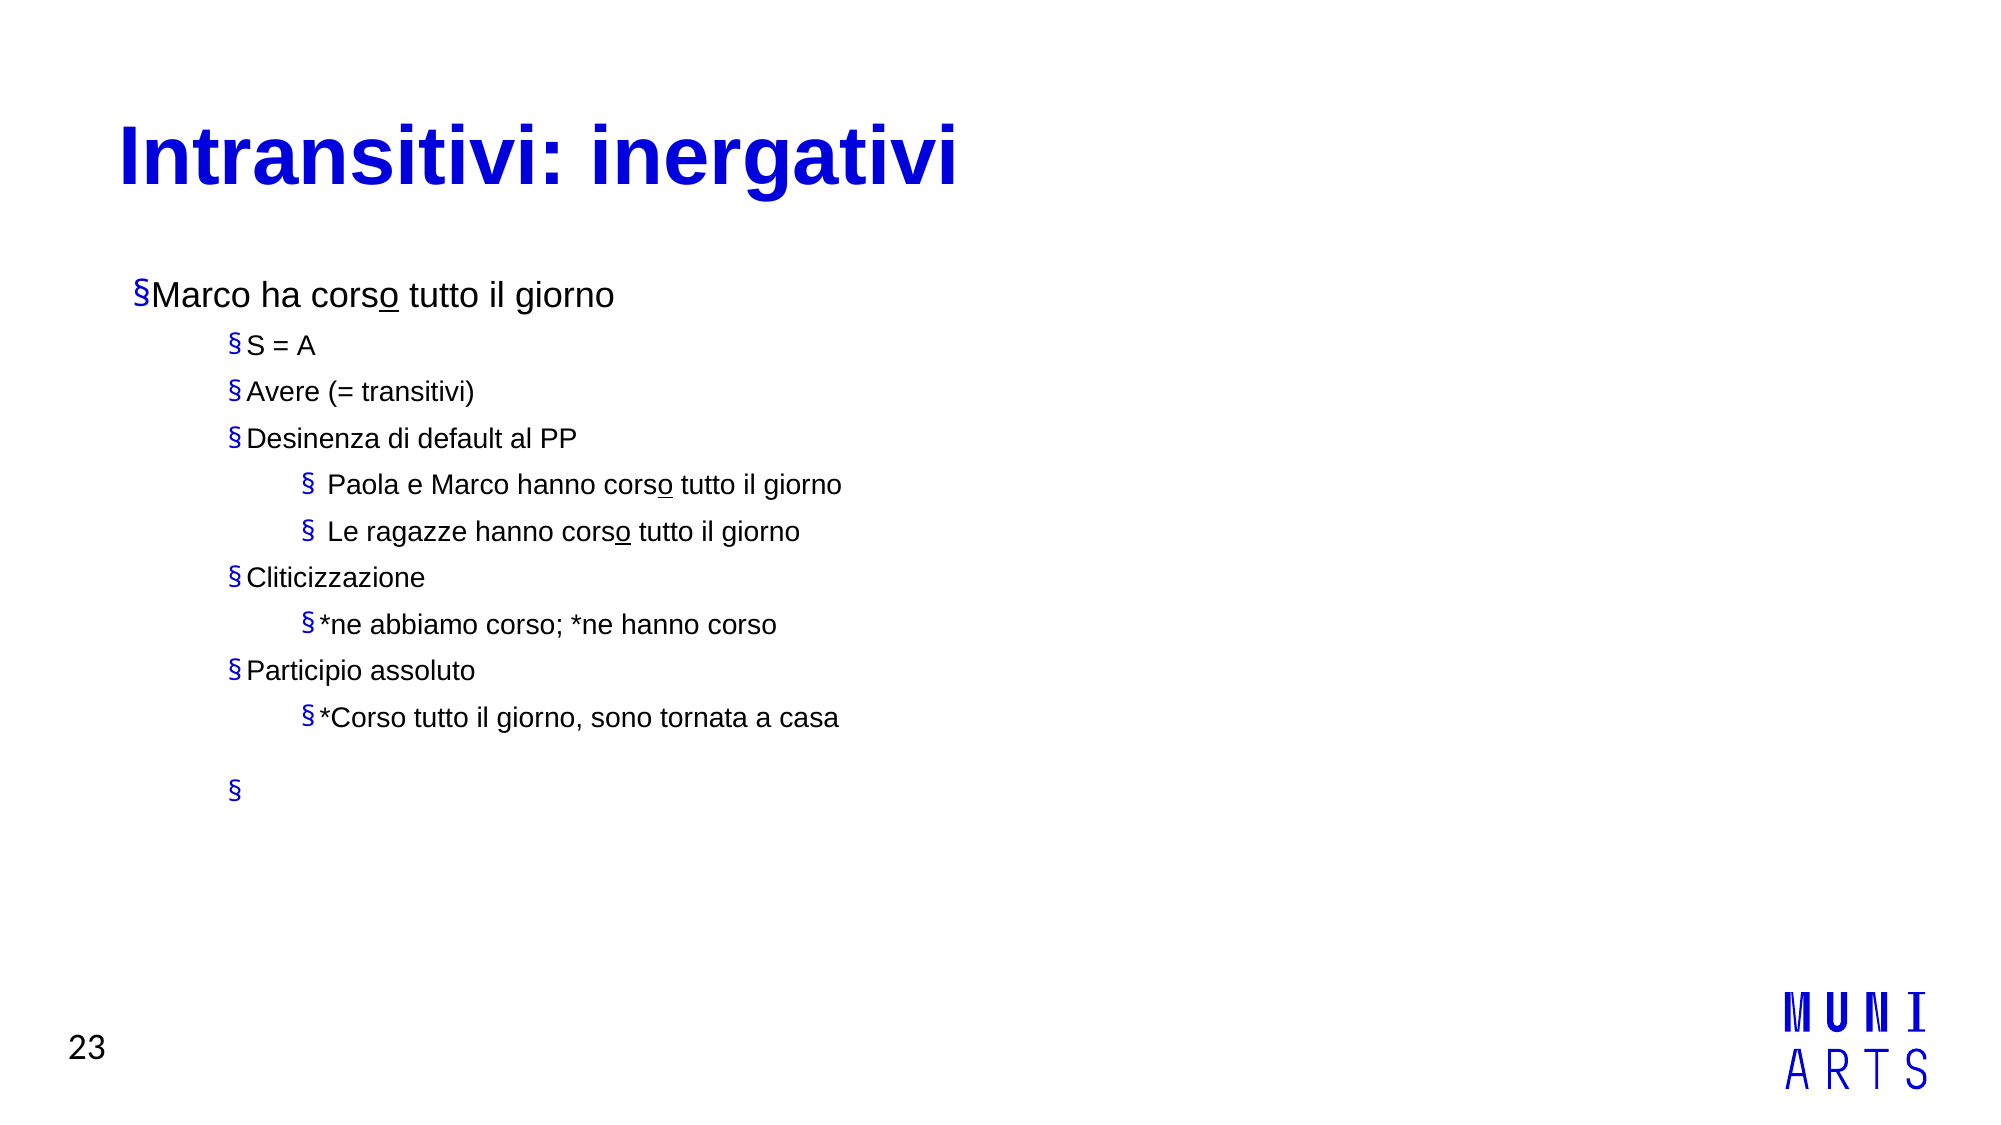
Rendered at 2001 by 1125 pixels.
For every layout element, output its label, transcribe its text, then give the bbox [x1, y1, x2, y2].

list Marco ha corso tutto il giorno S = A Avere (= transitivi) Desinenza di default al PP Paola e Marco hanno corso tutto il giorno Le ragazze hanno corso tutto il giorno Cliticizzazione *ne abbiamo corso; *ne hanno corso Participio assoluto *Corso tutto il giorno, sono tornata a casa [118, 268, 1976, 860]
text_box [67, 1021, 110, 1063]
title Intransitivi: inergativi [118, 118, 1883, 193]
